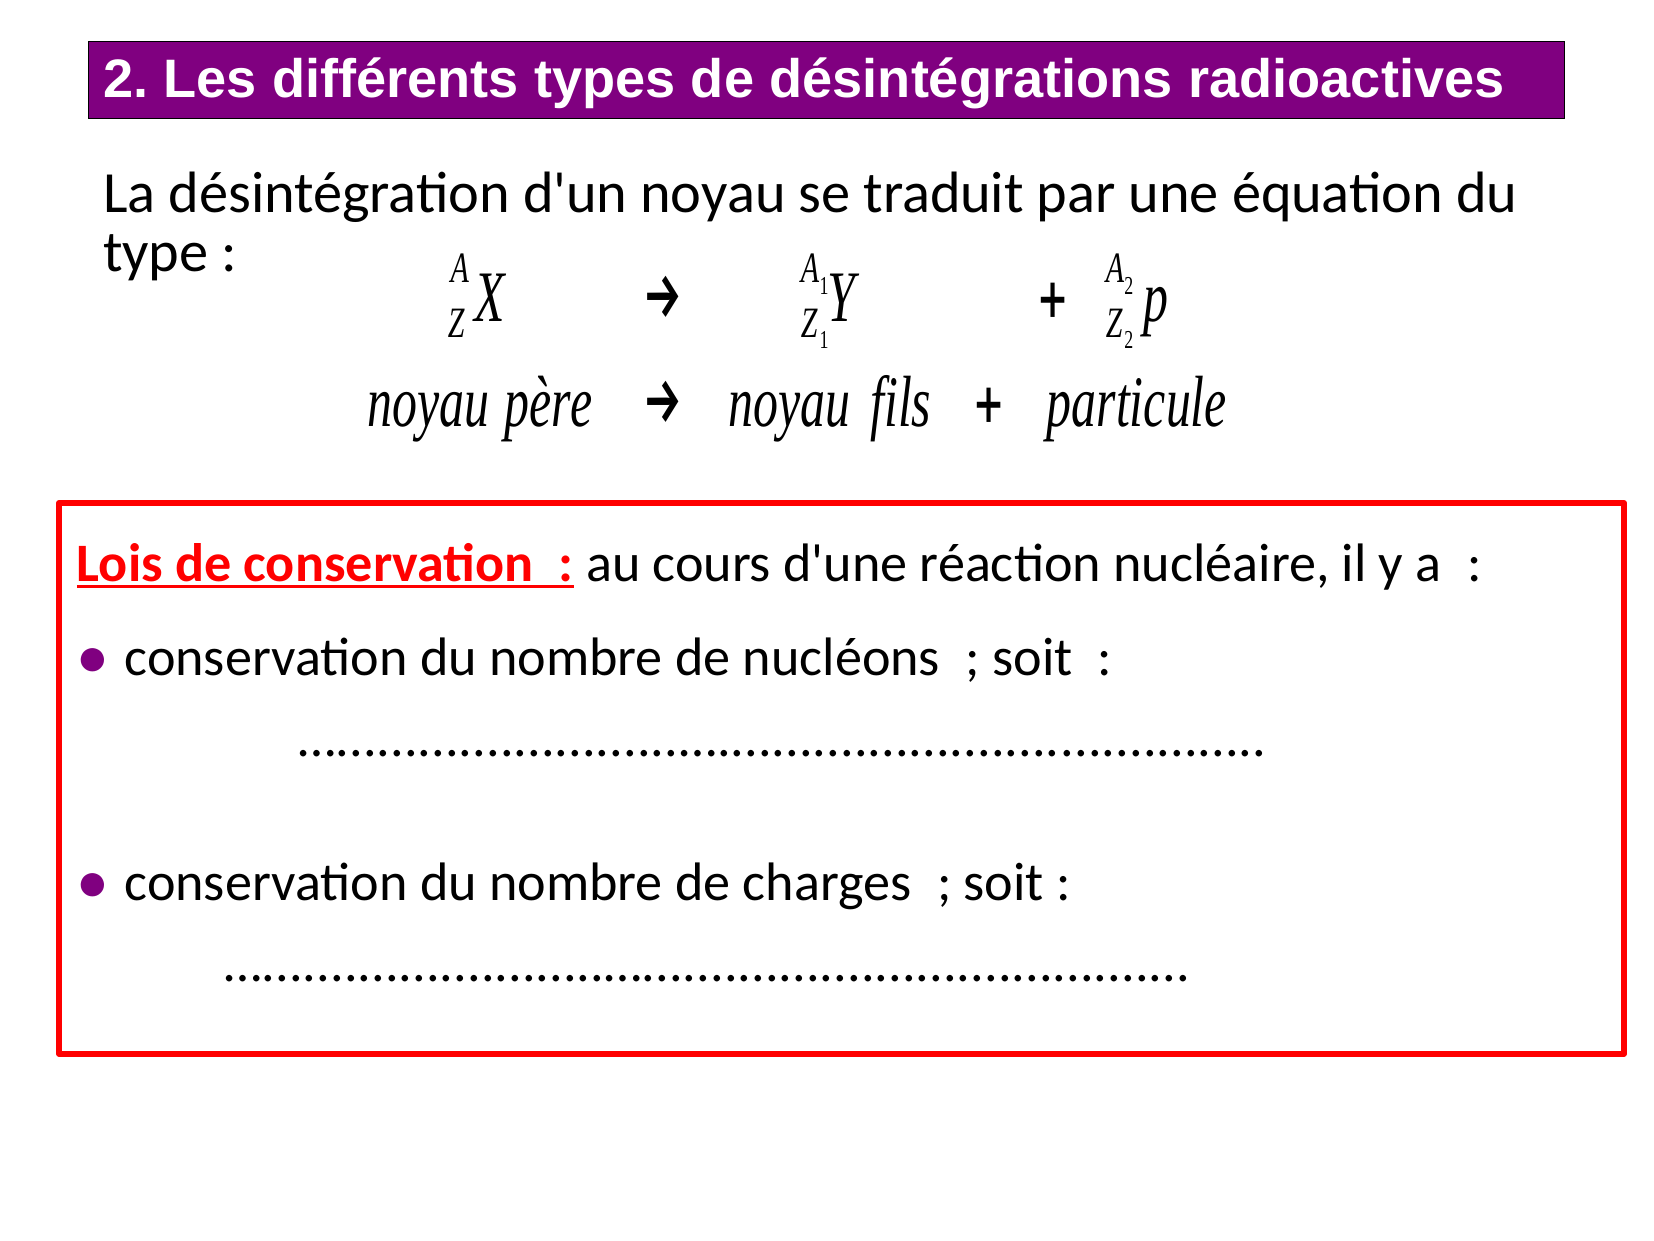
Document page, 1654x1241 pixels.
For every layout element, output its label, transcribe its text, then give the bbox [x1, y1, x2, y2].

text_box 2. Les différents types de désintégrations radioactives [88, 41, 1565, 119]
text_box La désintégration d'un noyau se traduit par une équation du type : [88, 161, 1618, 384]
chart [354, 236, 1241, 443]
text_box Lois de conservation : au cours d'une réaction nucléaire, il y a : ● conservation du nombre de nucléons ; soit : ….........................…........................................ ● conservation du nombre de charges ; soit : ….........................…........................................ [59, 502, 1625, 1054]
